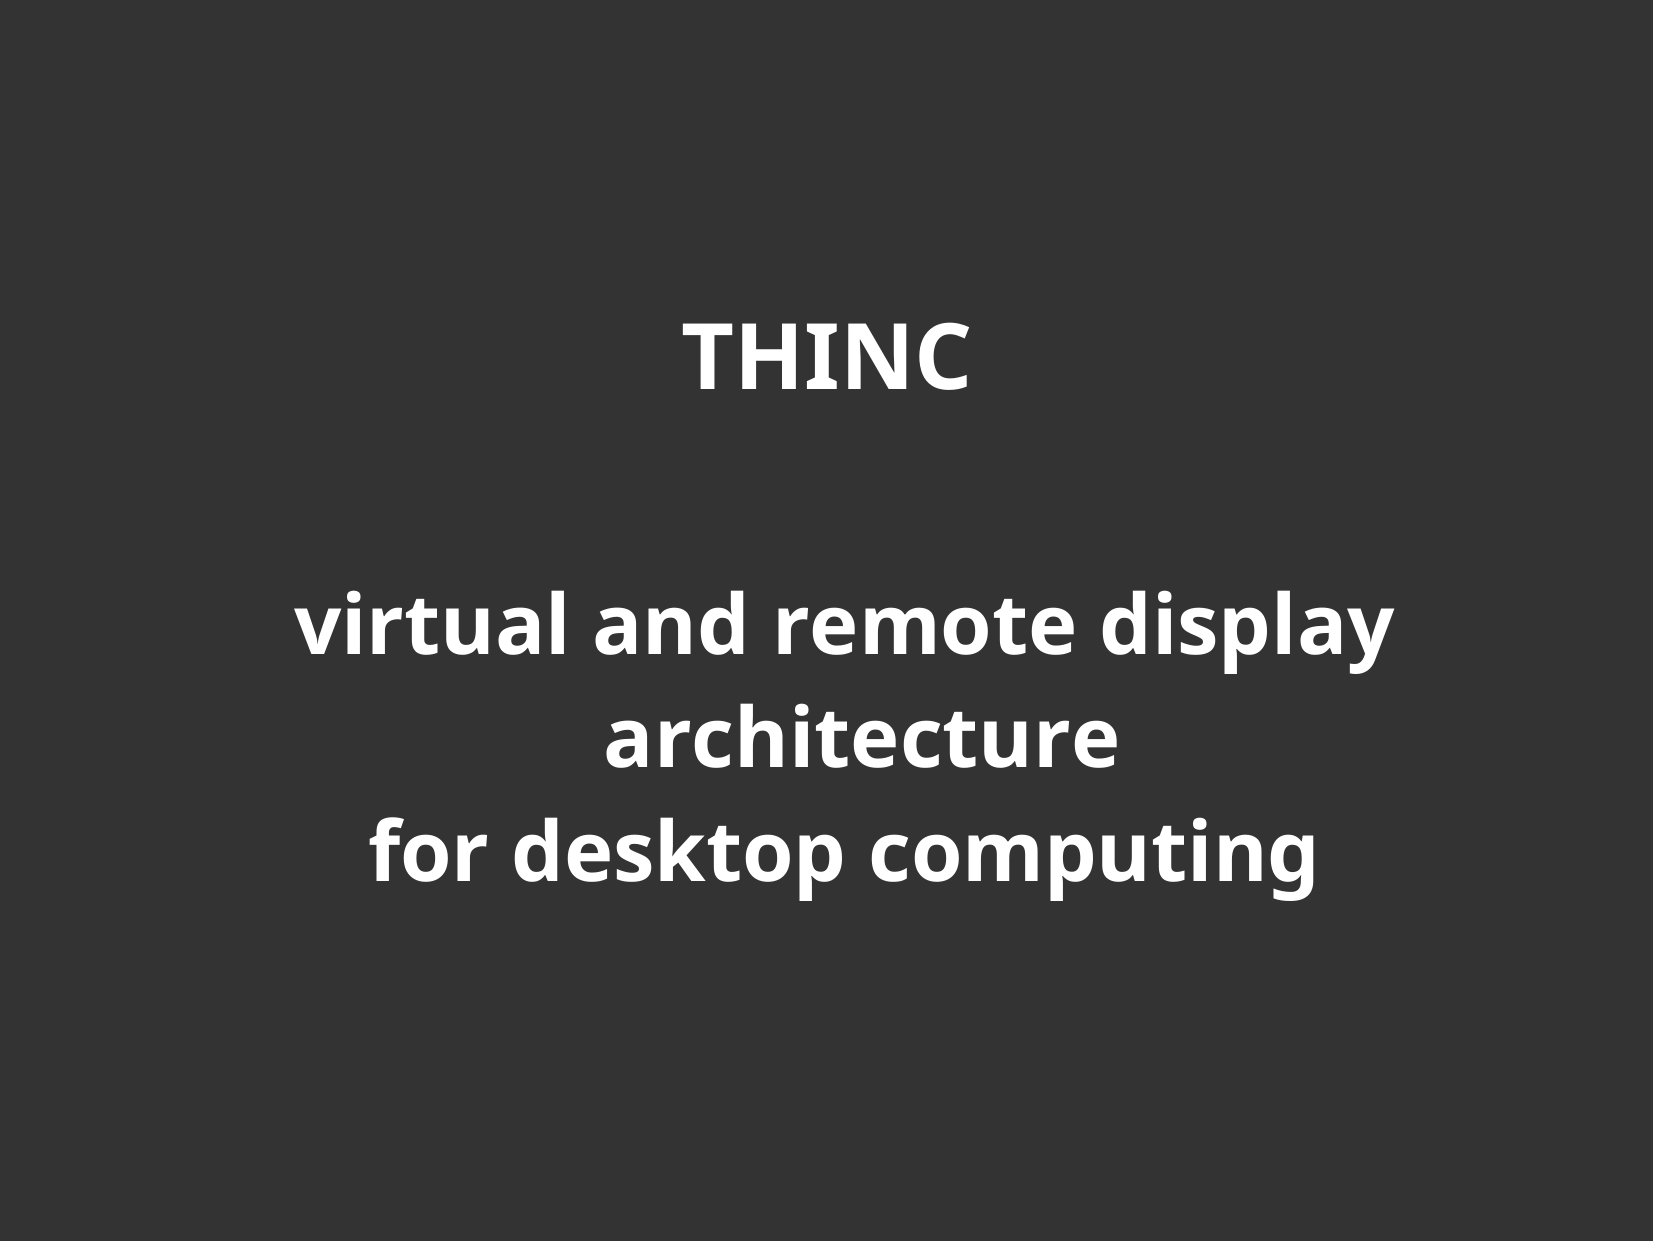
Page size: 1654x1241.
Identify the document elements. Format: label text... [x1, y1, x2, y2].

title THINC [121, 250, 1533, 344]
subtitle virtual and remote display architecture for desktop computing [121, 344, 1533, 1127]
